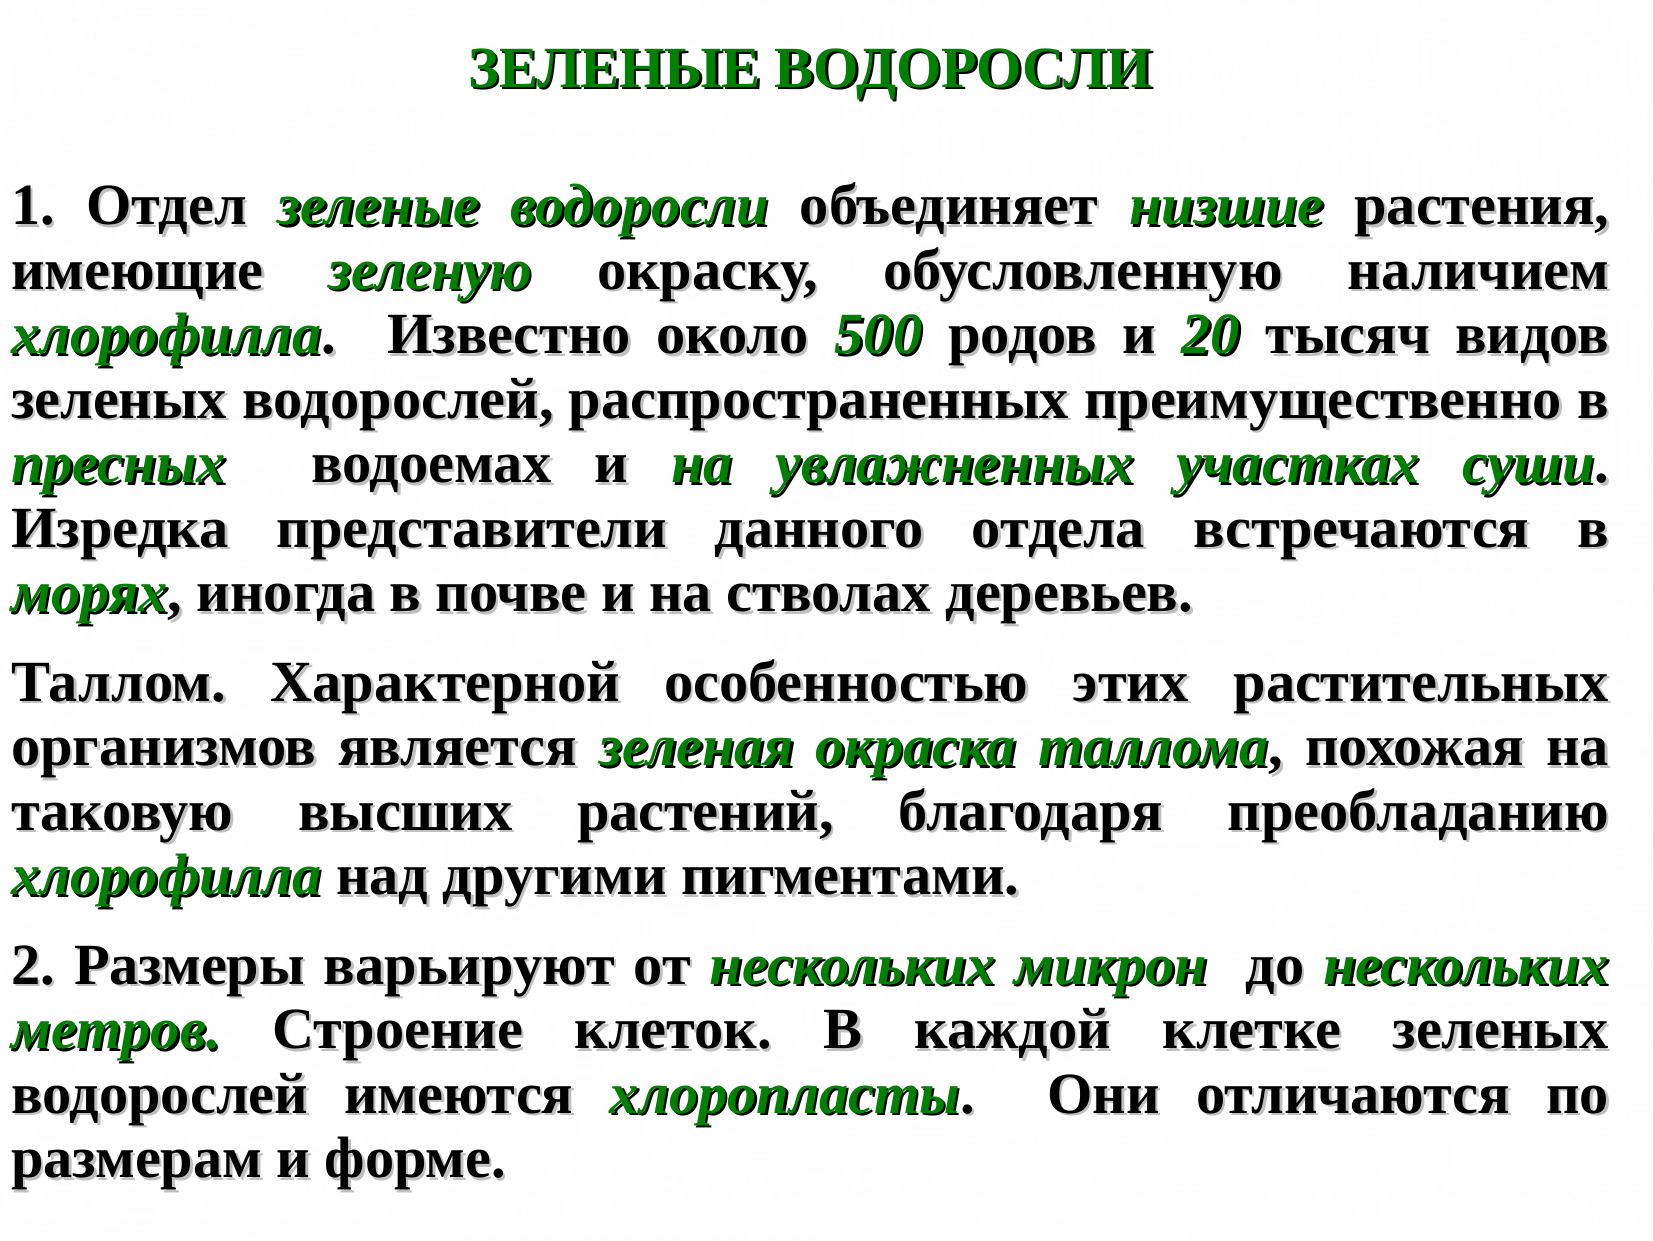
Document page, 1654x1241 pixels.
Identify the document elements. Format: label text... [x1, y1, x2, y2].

text_box ЗЕЛЕНЫЕ ВОДОРОСЛИ 1. Отдел зеленые водоросли объединяет низшие растения, имеющие зеленую окраску, обусловленную наличием хлорофилла. Известно около 500 родов и 20 тысяч видов зеленых водорослей, распространенных преимущественно в пресных водоемах и на увлажненных участках суши. Изредка представители данного отдела встречаются в морях, иногда в почве и на стволах деревьев. Таллом. Характерной особенностью этих растительных организмов является зеленая окраска таллома, похожая на таковую высших растений, благодаря преобладанию хлорофилла над другими пигментами. 2. Размеры варьируют от нескольких микрон до нескольких метров. Строение клеток. В каждой клетке зеленых водорослей имеются хлоропласты. Они отличаются по размерам и форме. [0, 27, 1625, 1241]
picture [0, 0, 1654, 1241]
